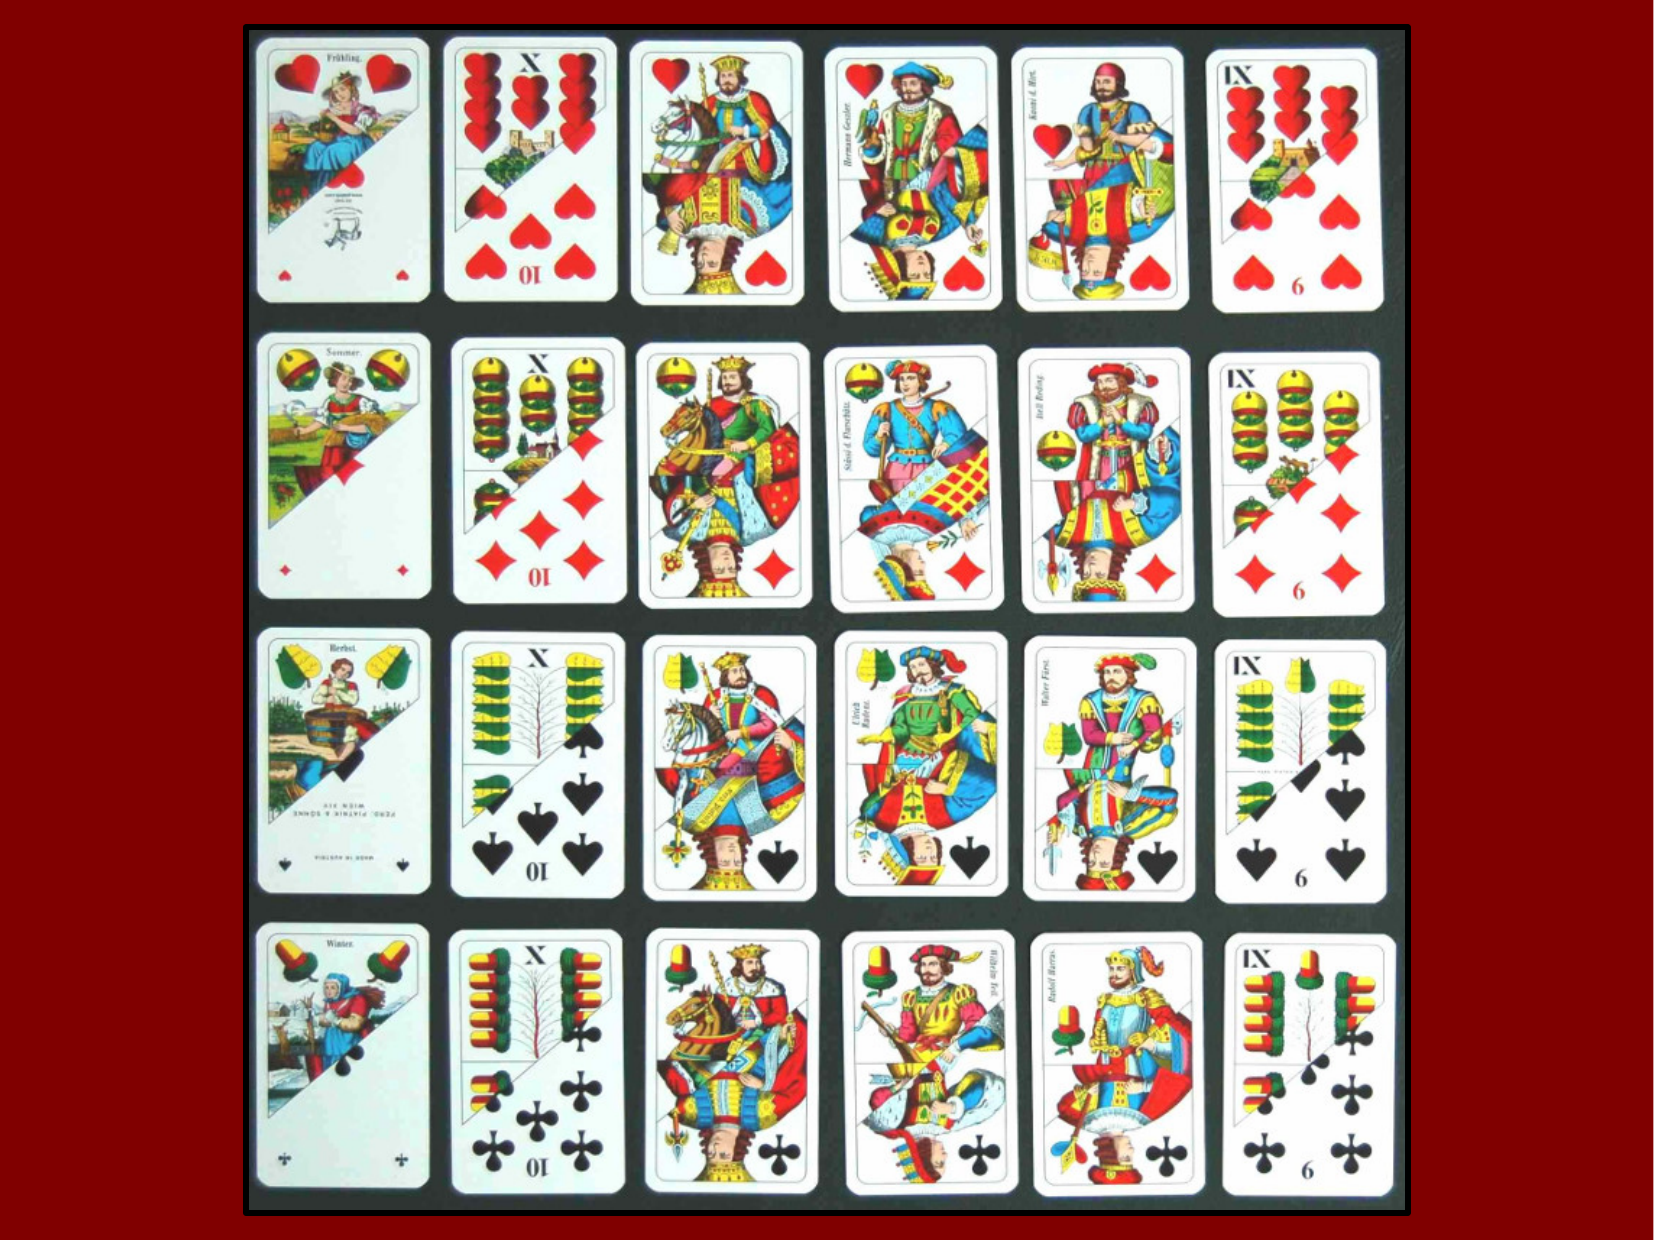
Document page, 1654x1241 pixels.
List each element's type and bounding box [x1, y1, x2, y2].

picture [248, 29, 1405, 1211]
